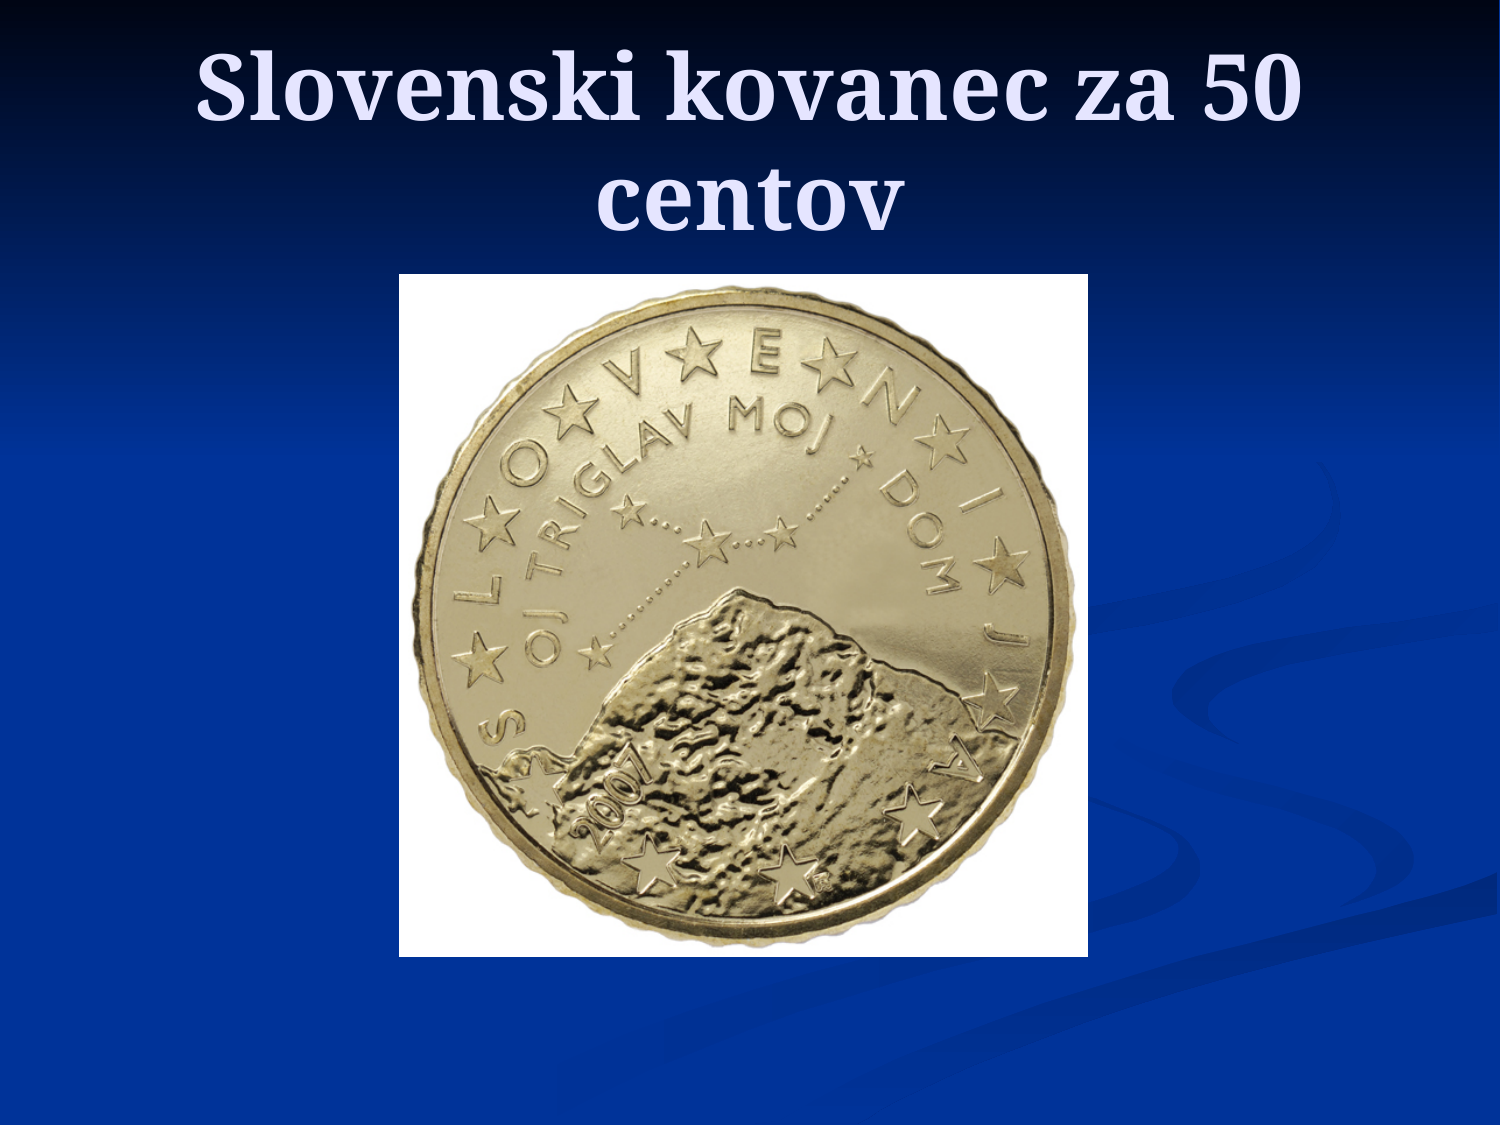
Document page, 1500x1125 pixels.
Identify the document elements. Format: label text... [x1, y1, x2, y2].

picture [399, 274, 1088, 957]
title Slovenski kovanec za 50 centov [75, 45, 1425, 233]
